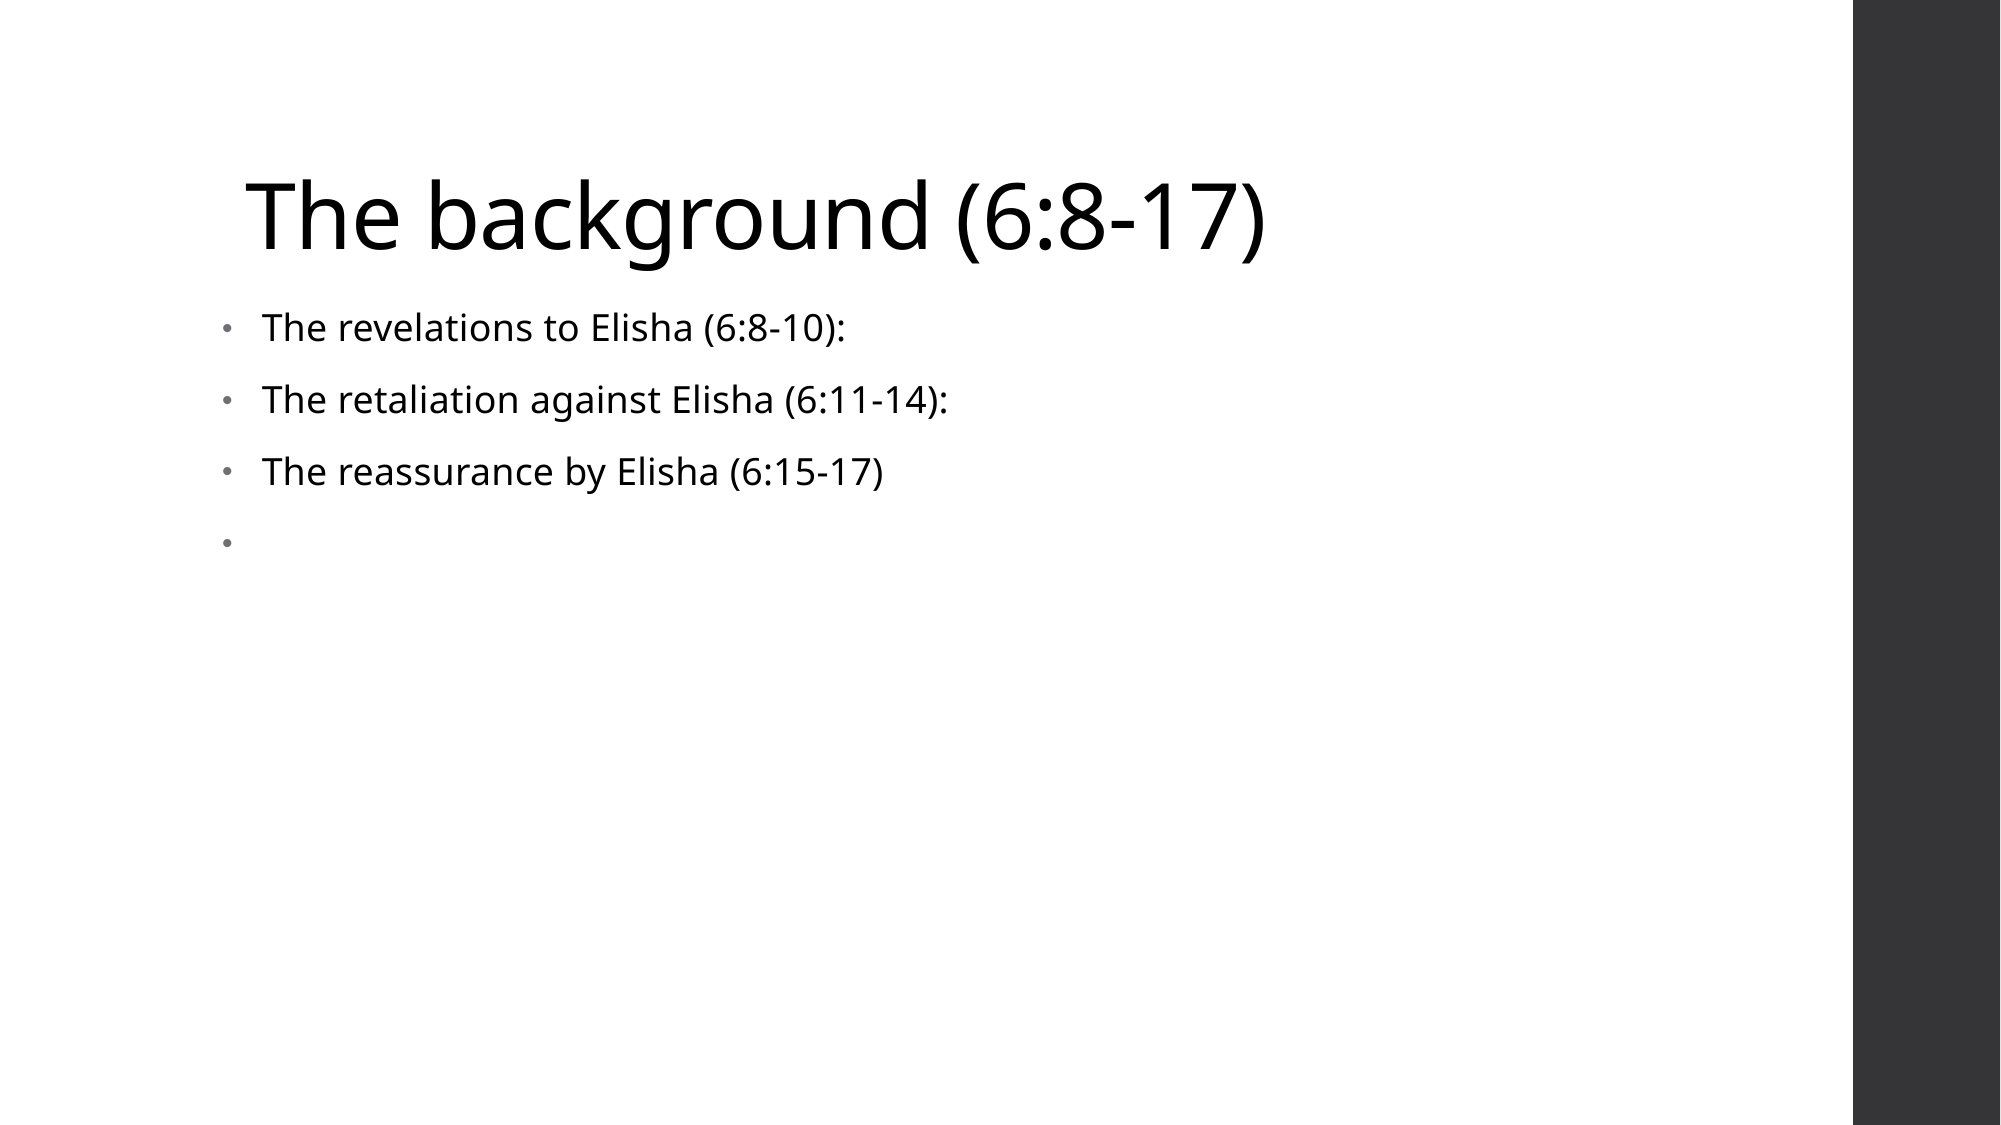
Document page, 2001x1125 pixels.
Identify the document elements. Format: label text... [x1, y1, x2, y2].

list The revelations to Elisha (6:8-10): The retaliation against Elisha (6:11-14): The reassurance by Elisha (6:15-17) [206, 299, 1617, 1014]
title The background (6:8-17) [206, 60, 1797, 278]
